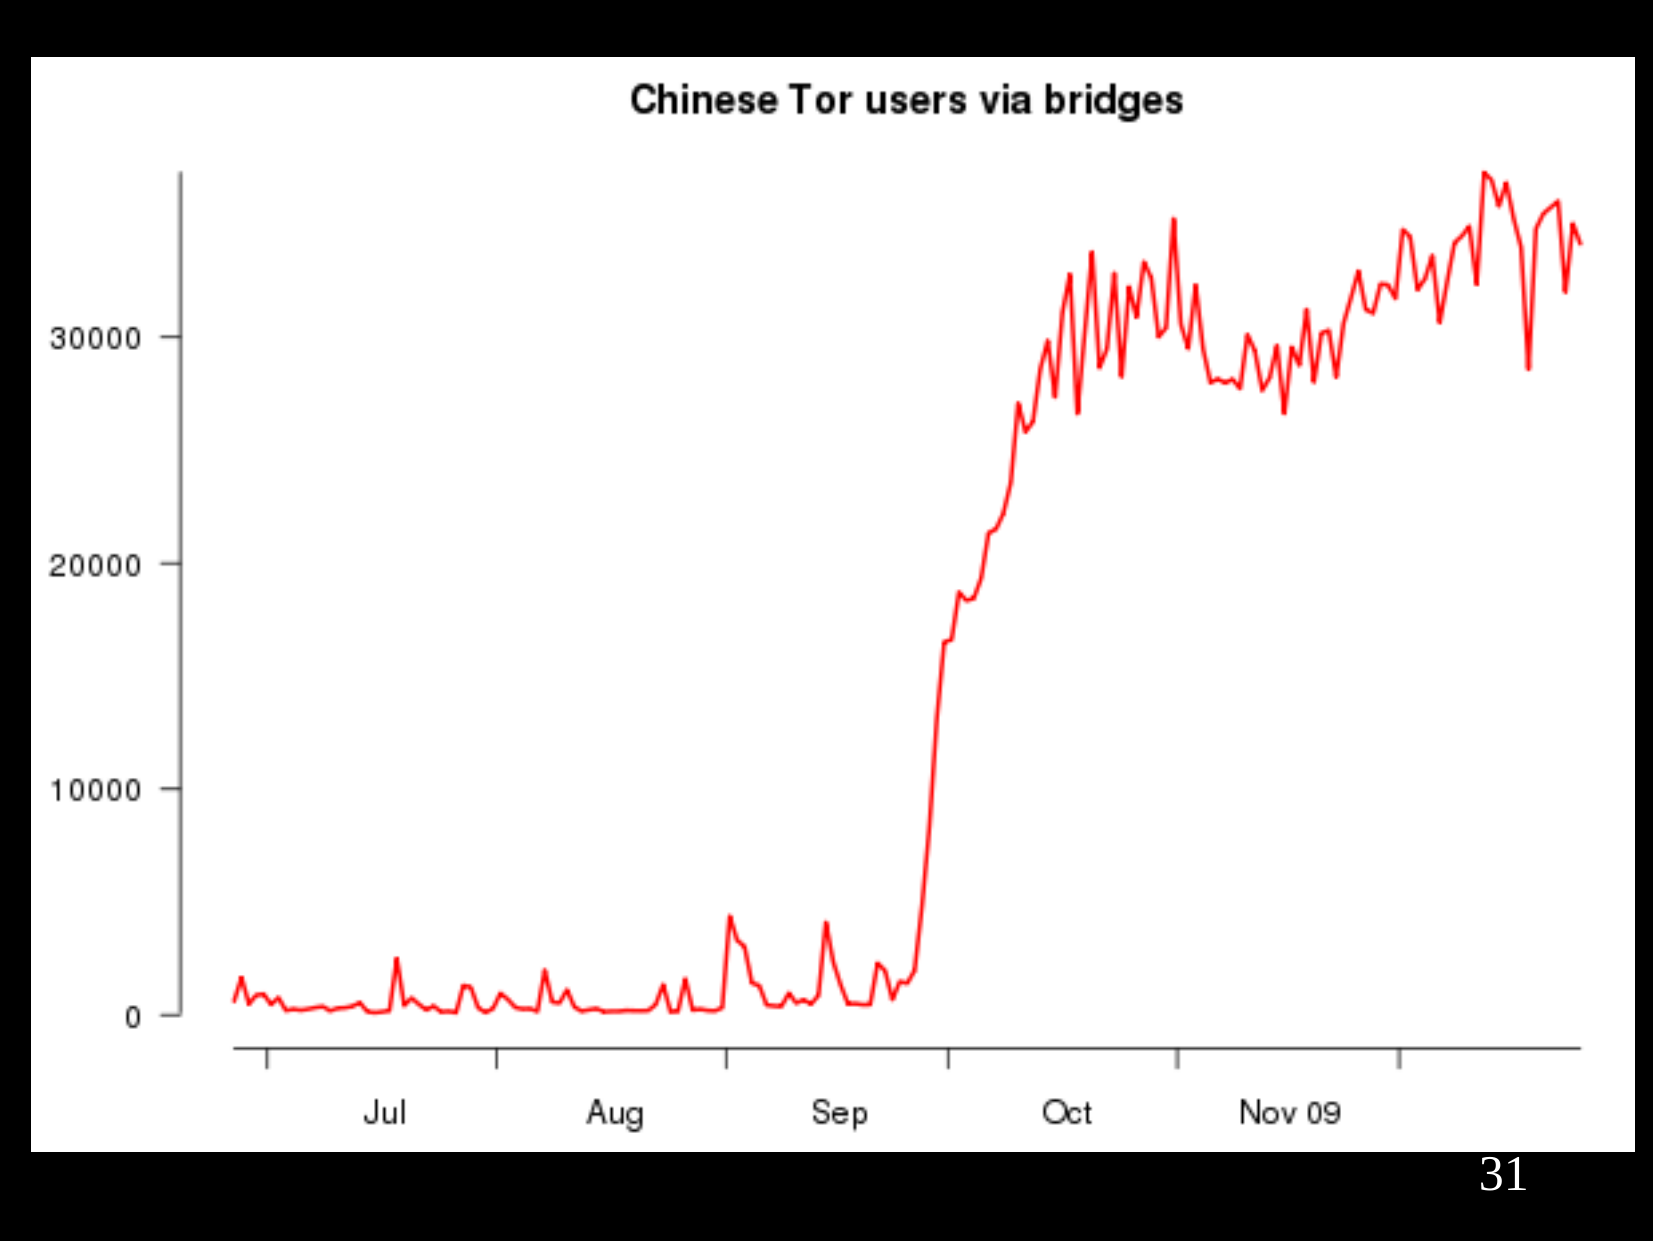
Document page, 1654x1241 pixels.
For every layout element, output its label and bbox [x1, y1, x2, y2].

picture [31, 57, 1635, 1152]
